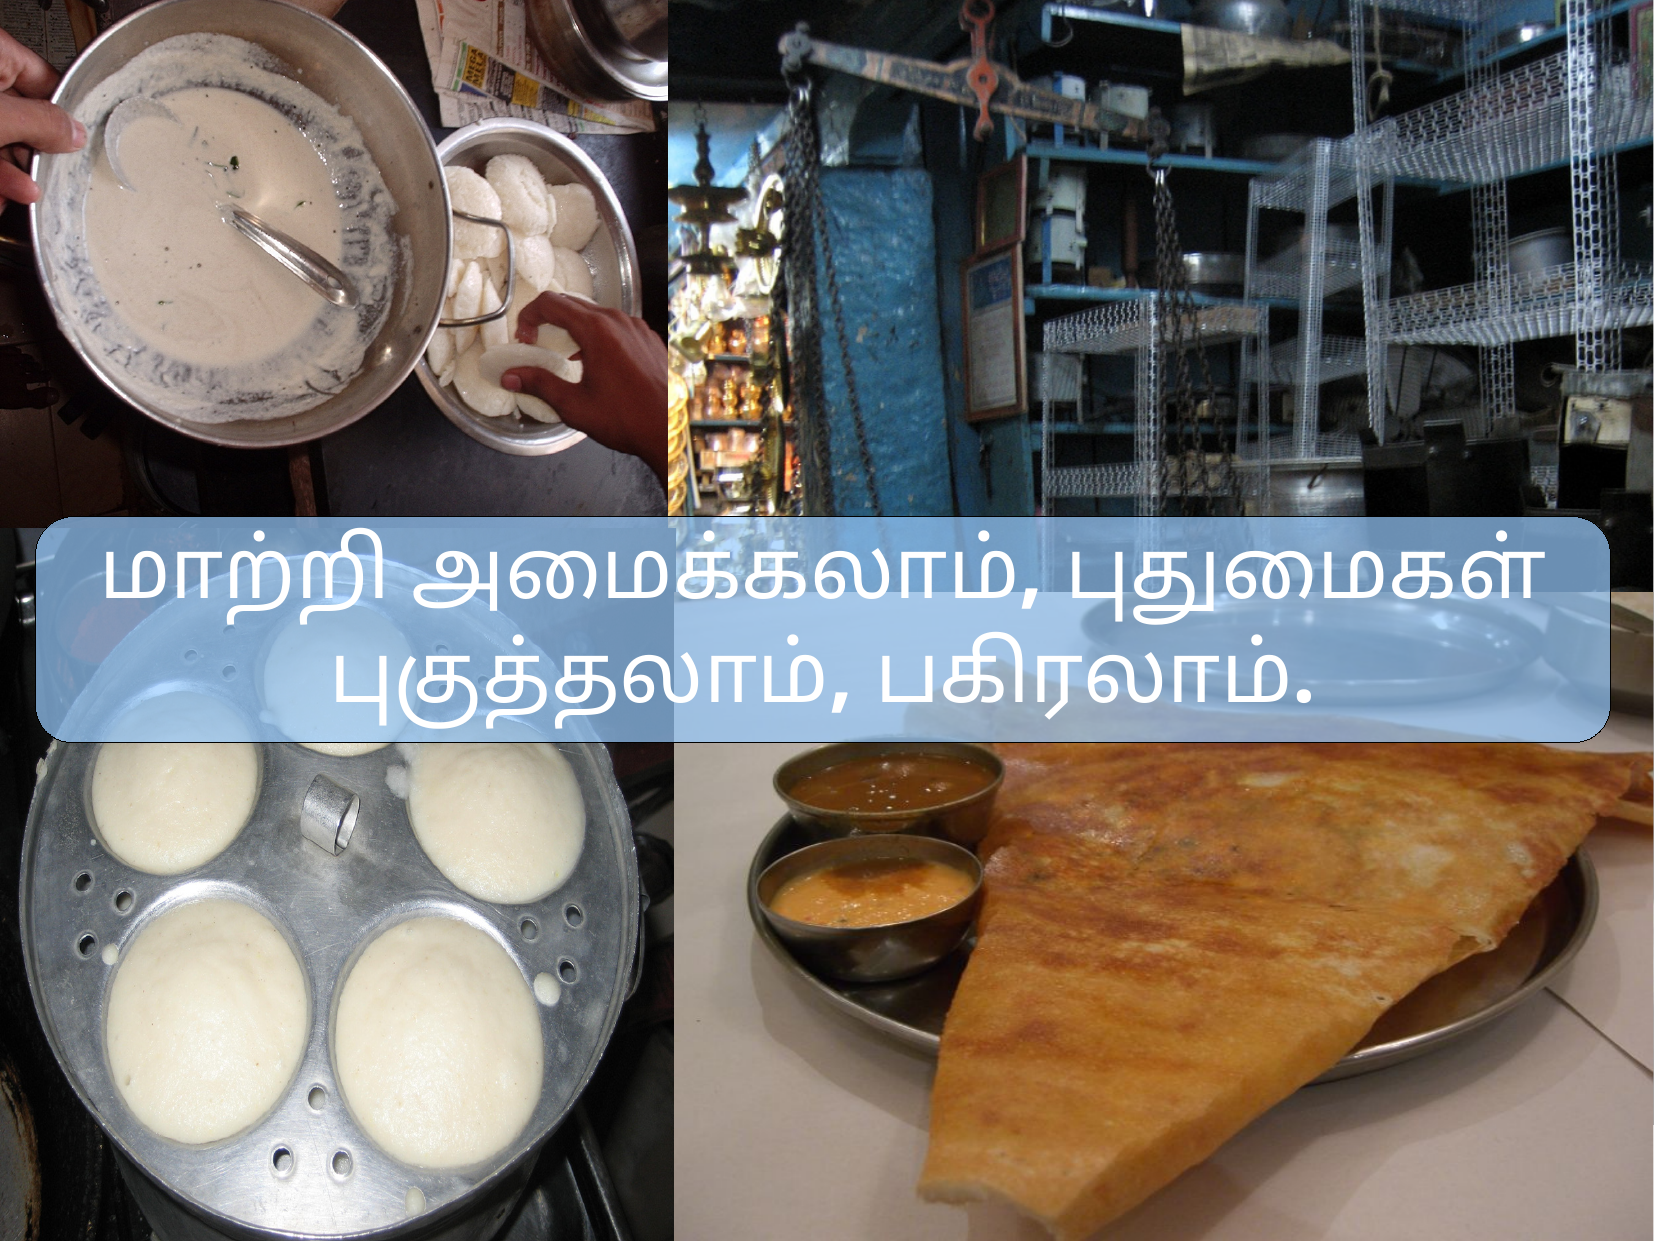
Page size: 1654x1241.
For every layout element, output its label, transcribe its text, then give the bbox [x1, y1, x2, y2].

text_box மாற்றி அமைக்கலாம், புதுமைகள் புகுத்தலாம், பகிரலாம். [35, 516, 1611, 743]
picture [0, 0, 1654, 1241]
